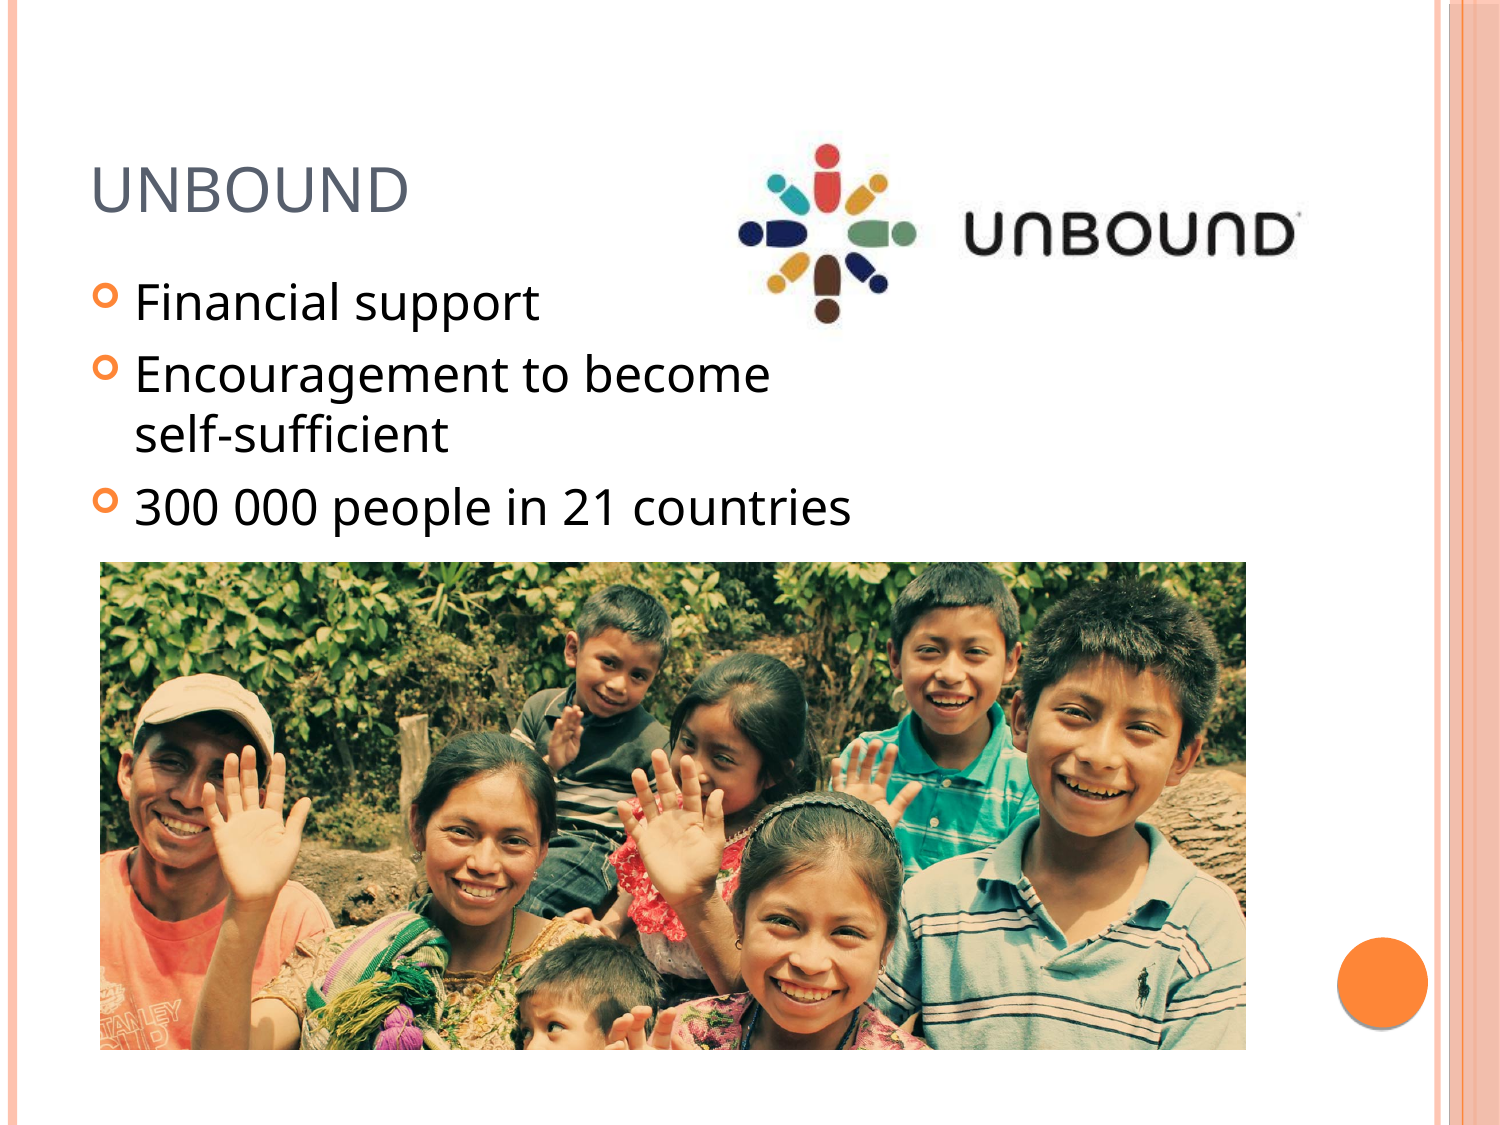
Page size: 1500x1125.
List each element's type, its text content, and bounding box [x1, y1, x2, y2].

picture [679, 61, 1379, 429]
list Financial support Encouragement to become self-sufficient 300 000 people in 21 countries [75, 262, 1300, 1062]
picture [100, 562, 1246, 1050]
title unbound [75, 45, 1300, 233]
